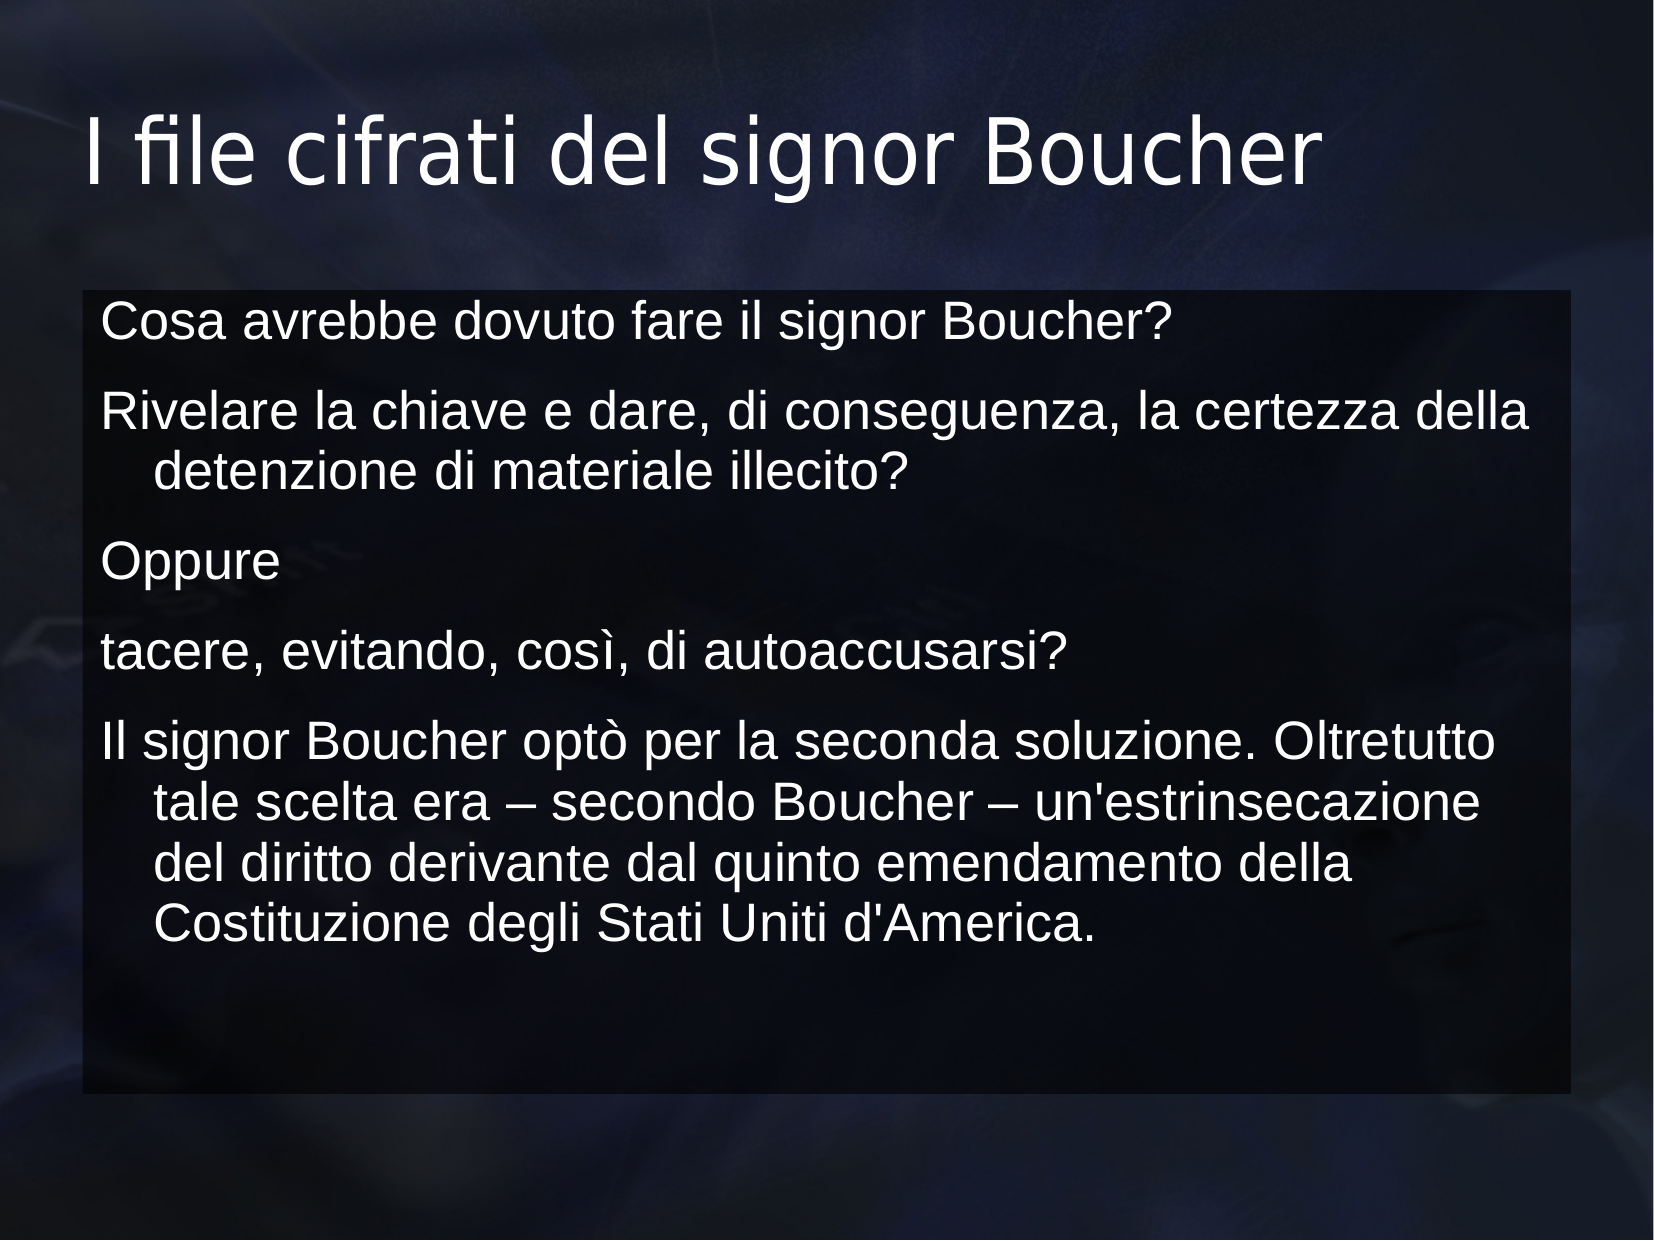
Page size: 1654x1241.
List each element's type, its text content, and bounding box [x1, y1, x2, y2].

title I file cifrati del signor Boucher [82, 56, 1571, 250]
list Cosa avrebbe dovuto fare il signor Boucher? Rivelare la chiave e dare, di conseguenza, la certezza della detenzione di materiale illecito? Oppure tacere, evitando, così, di autoaccusarsi? Il signor Boucher optò per la seconda soluzione. Oltretutto tale scelta era – secondo Boucher – un'estrinsecazione del diritto derivante dal quinto emendamento della Costituzione degli Stati Uniti d'America. [82, 290, 1571, 1094]
picture [0, 0, 1654, 1240]
